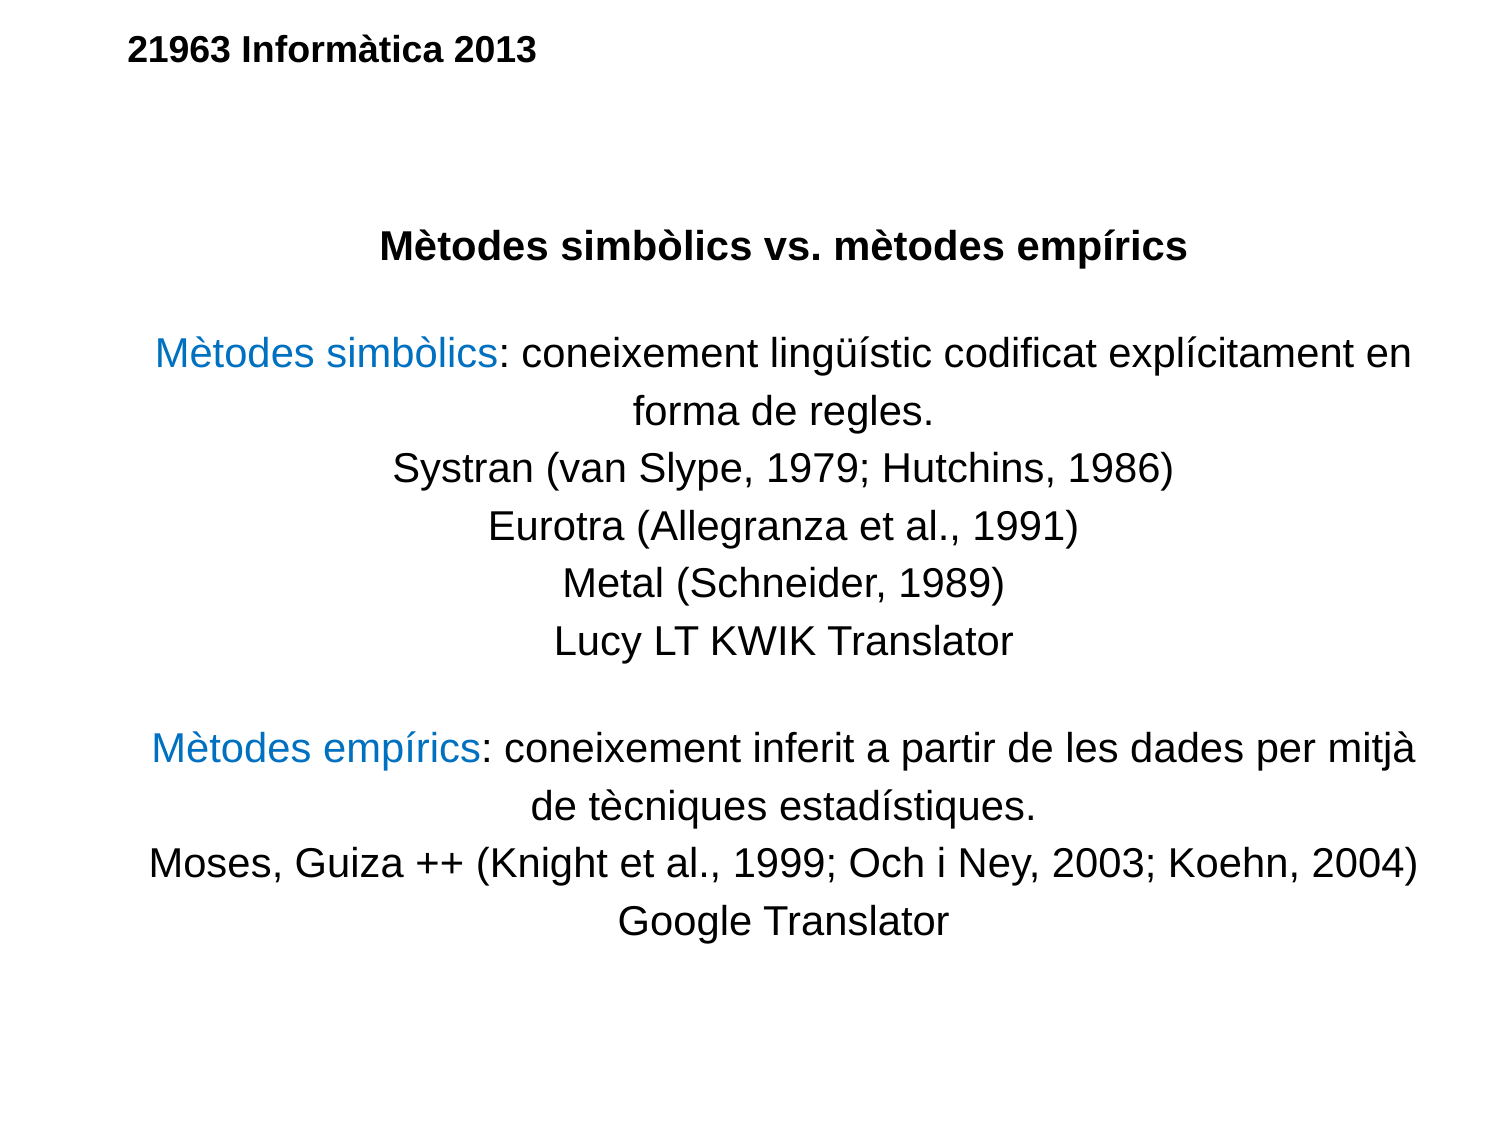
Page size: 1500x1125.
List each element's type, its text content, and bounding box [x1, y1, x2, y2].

text_box Mètodes simbòlics vs. mètodes empírics Mètodes simbòlics: coneixement lingüístic codificat explícitament en forma de regles. Systran (van Slype, 1979; Hutchins, 1986) Eurotra (Allegranza et al., 1991) Metal (Schneider, 1989) Lucy LT KWIK Translator Mètodes empírics: coneixement inferit a partir de les dades per mitjà de tècniques estadístiques. Moses, Guiza ++ (Knight et al., 1999; Och i Ney, 2003; Koehn, 2004) Google Translator [112, 195, 1456, 1060]
text_box 21963 Informàtica 2013 [112, 20, 1388, 85]
